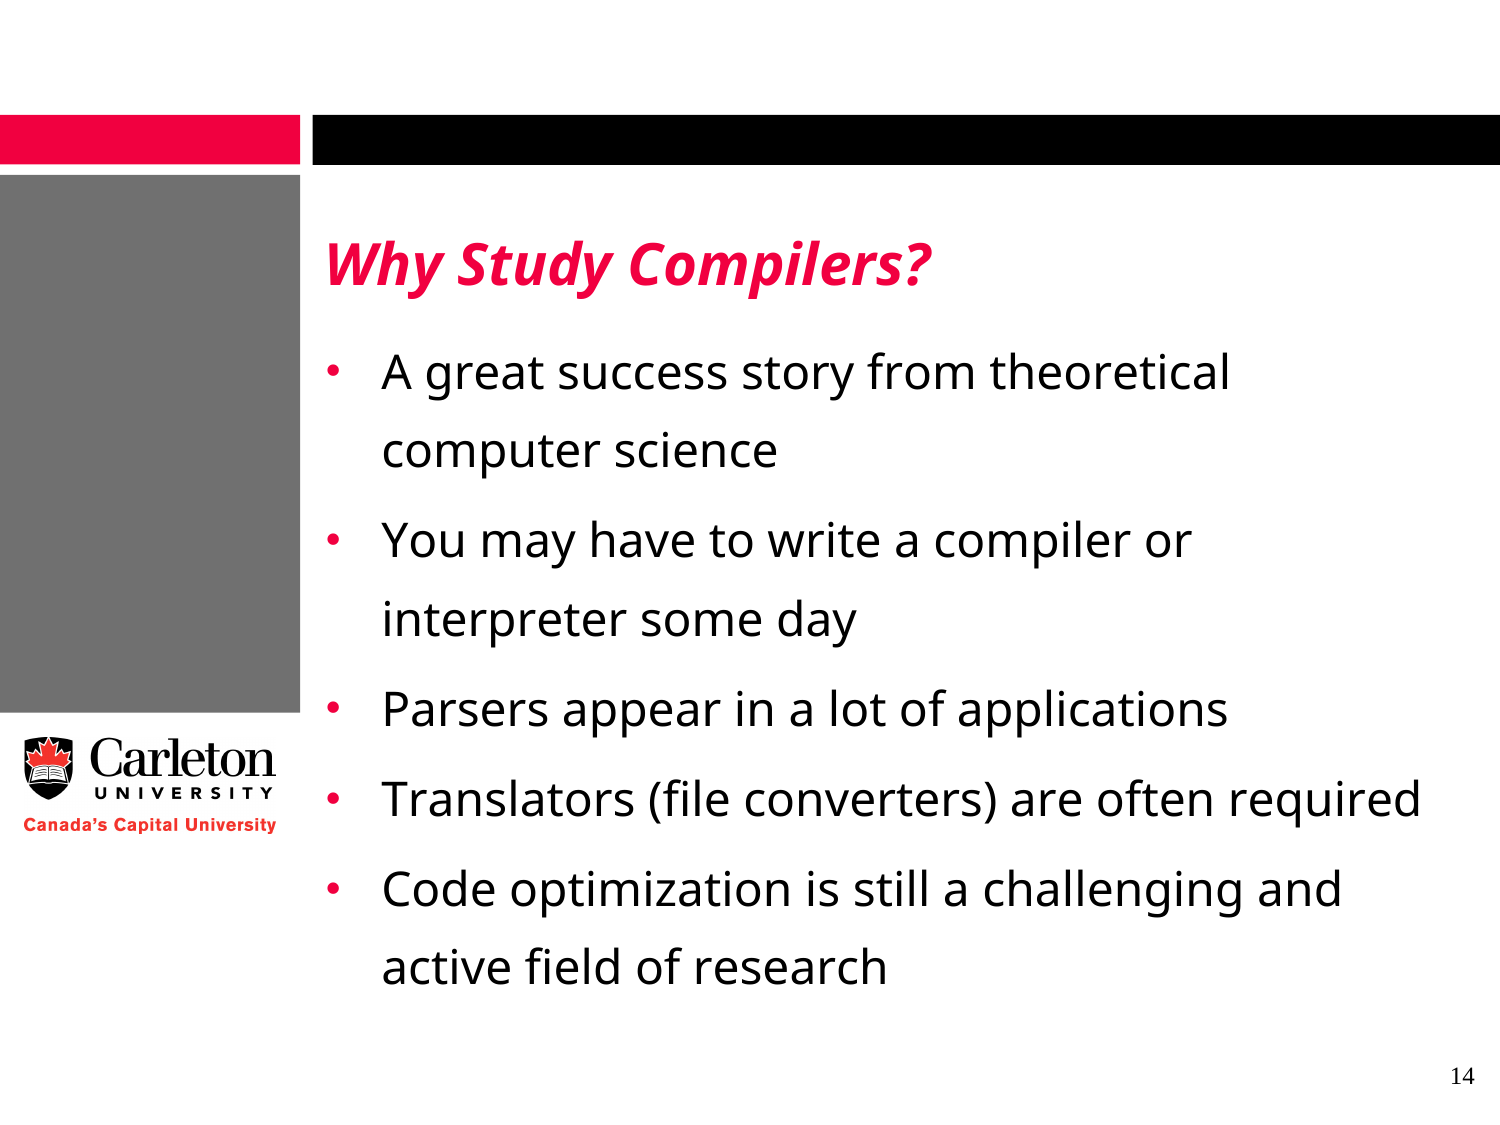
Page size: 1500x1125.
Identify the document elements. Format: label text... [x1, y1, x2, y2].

title Why Study Compilers? [324, 187, 1450, 324]
picture [24, 737, 276, 834]
list A great success story from theoretical computer science You may have to write a compiler or interpreter some day Parsers appear in a lot of applications Translators (file converters) are often required Code optimization is still a challenging and active field of research [324, 324, 1450, 1036]
